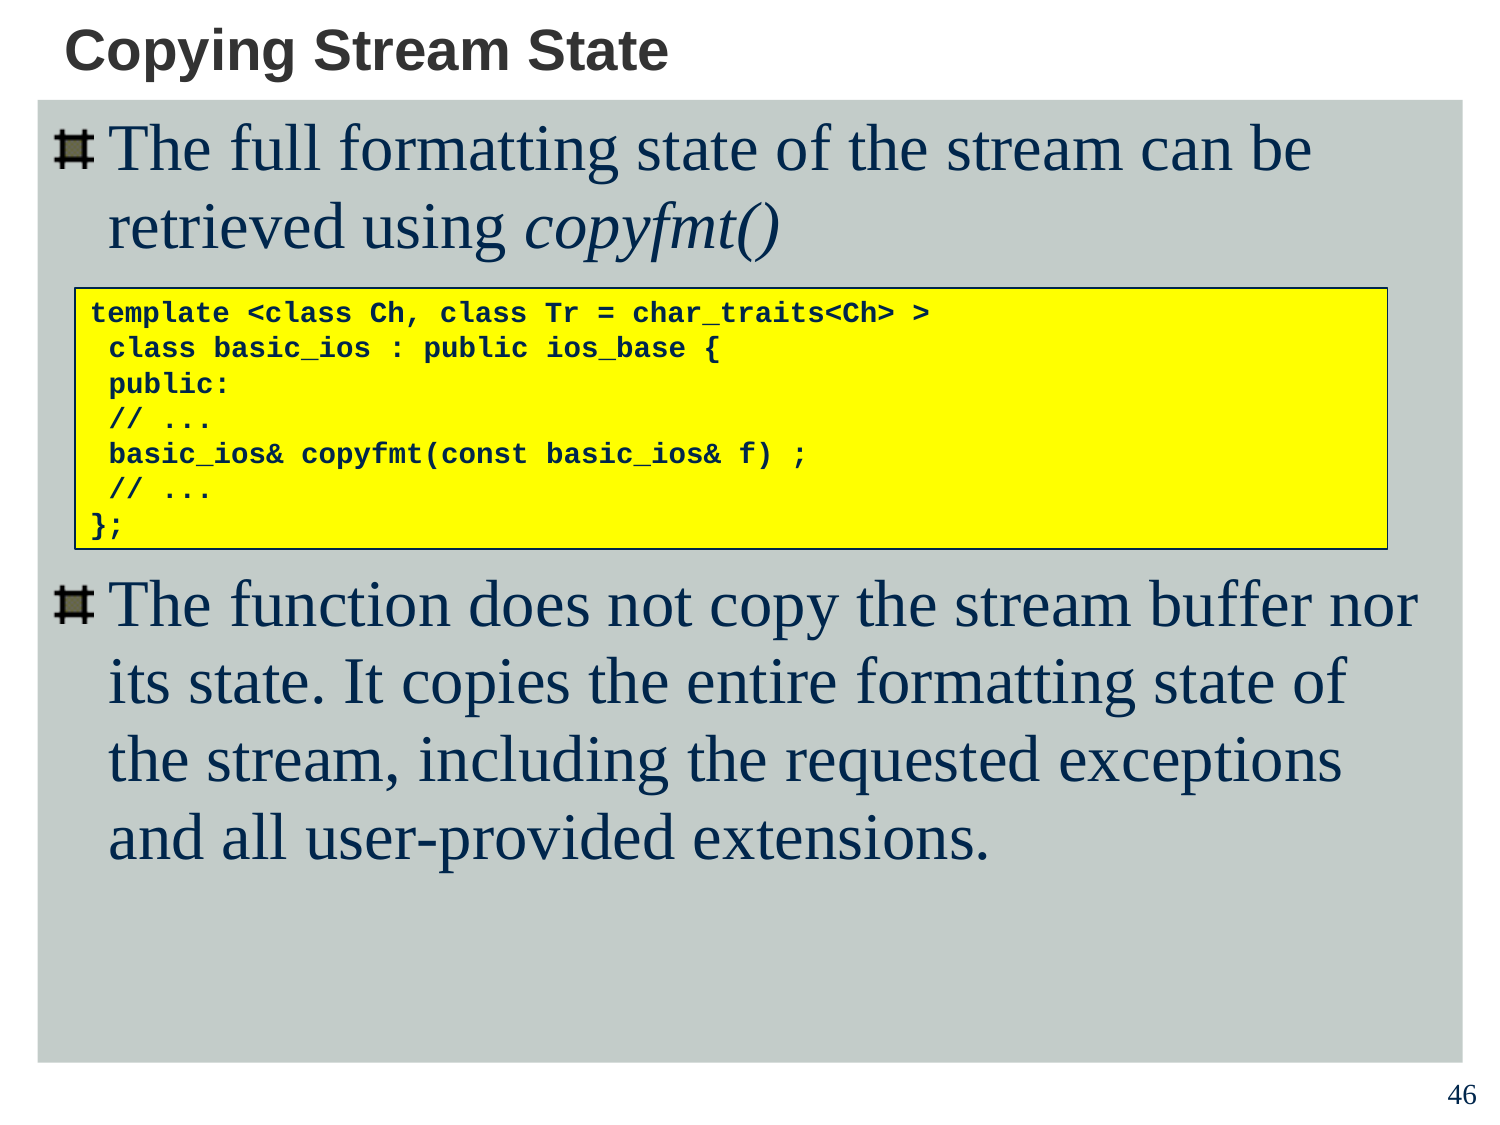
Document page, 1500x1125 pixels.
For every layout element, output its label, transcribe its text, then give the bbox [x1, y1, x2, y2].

title Copying Stream State [50, 0, 1450, 91]
text_box template <class Ch, class Tr = char_traits<Ch> > class basic_ios : public ios_base { public: // ... basic_ios& copyfmt(const basic_ios& f) ; // ... }; [75, 288, 1388, 550]
list The full formatting state of the stream can be retrieved using copyfmt() The function does not copy the stream buffer nor its state. It copies the entire formatting state of the stream, including the requested exceptions and all user-provided extensions. [37, 99, 1463, 1063]
